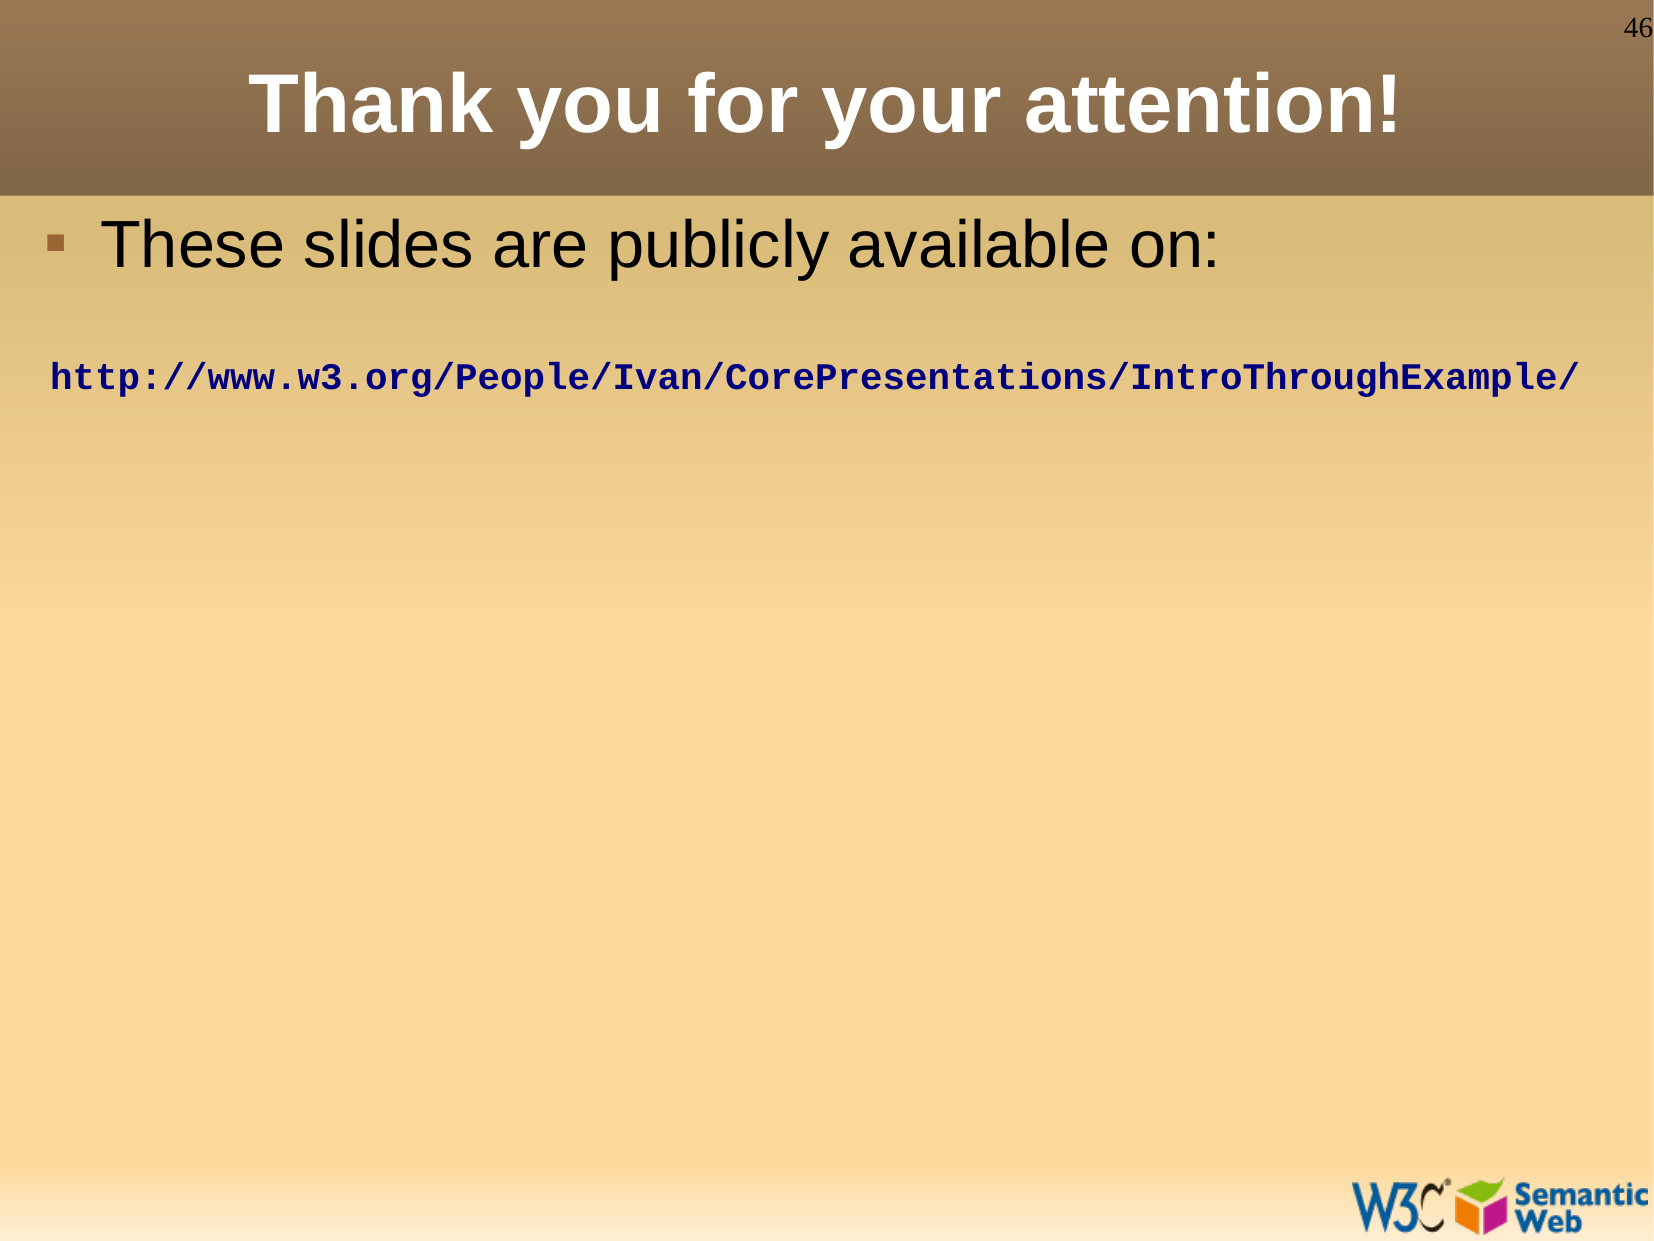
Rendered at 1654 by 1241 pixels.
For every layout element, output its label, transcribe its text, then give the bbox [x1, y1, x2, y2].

text_box http://www.w3.org/People/Ivan/CorePresentations/IntroThroughExample/ [35, 350, 1595, 409]
list These slides are publicly available on: [29, 206, 1624, 325]
title Thank you for your attention! [0, 0, 1654, 208]
picture [0, 208, 1654, 1241]
